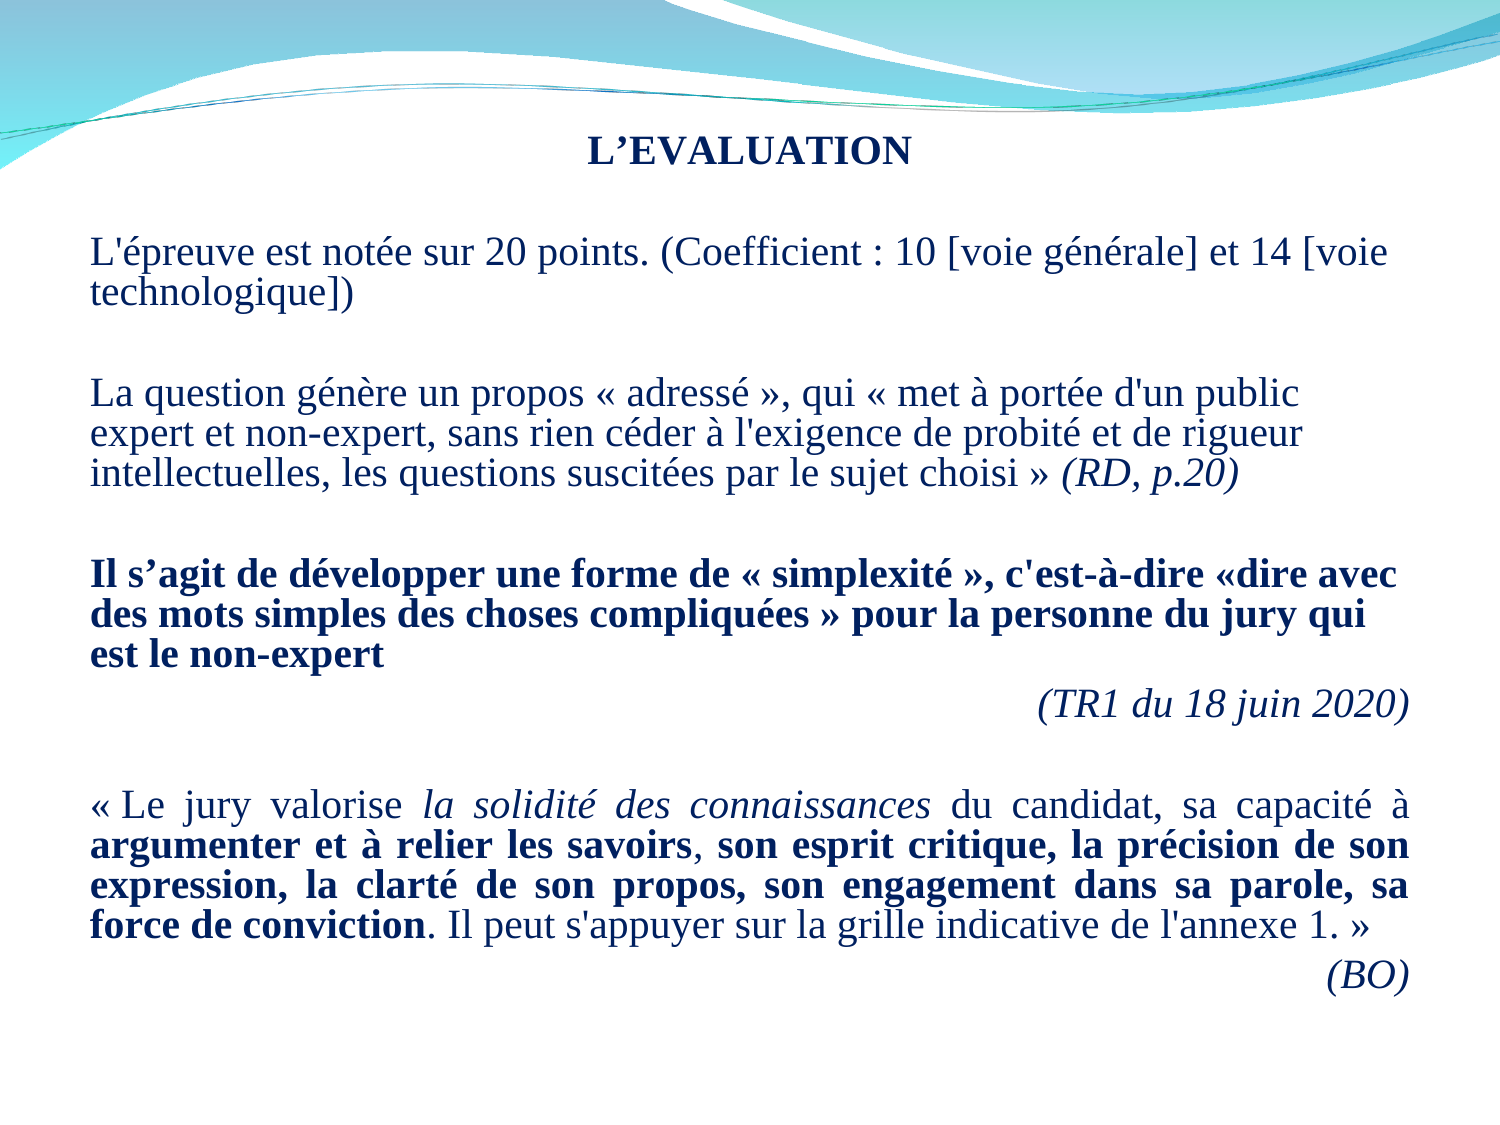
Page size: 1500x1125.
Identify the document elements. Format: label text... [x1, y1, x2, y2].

picture [0, 33, 1500, 140]
list L’EVALUATION L'épreuve est notée sur 20 points. (Coefficient : 10 [voie générale] et 14 [voie technologique]) La question génère un propos « adressé », qui « met à portée d'un public expert et non-expert, sans rien céder à l'exigence de probité et de rigueur intellectuelles, les questions suscitées par le sujet choisi » (RD, p.20) Il s’agit de développer une forme de « simplexité », c'est-à-dire «dire avec des mots simples des choses compliquées » pour la personne du jury qui est le non-expert (TR1 du 18 juin 2020) « Le jury valorise la solidité des connaissances du candidat, sa capacité à argumenter et à relier les savoirs, son esprit critique, la précision de son expression, la clarté de son propos, son engagement dans sa parole, sa force de conviction. Il peut s'appuyer sur la grille indicative de l'annexe 1. » (BO) [75, 125, 1426, 1038]
